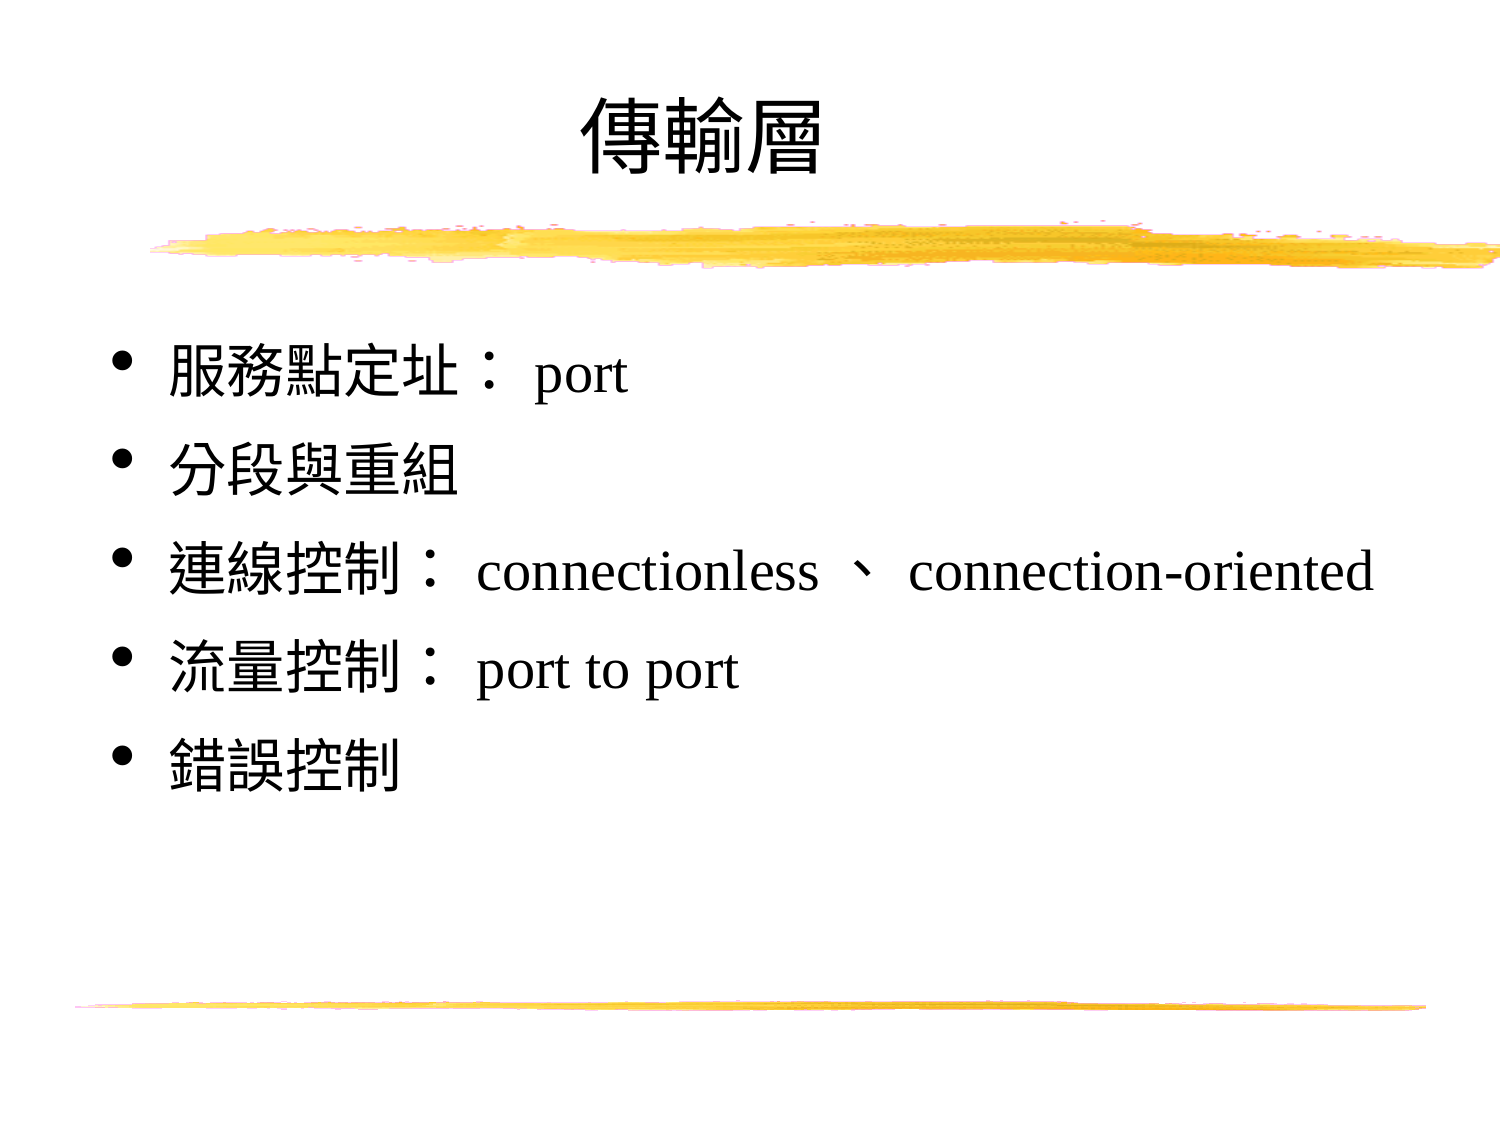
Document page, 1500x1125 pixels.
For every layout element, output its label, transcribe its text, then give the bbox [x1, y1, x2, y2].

list 服務點定址：port 分段與重組 連線控制：connectionless、connection-oriented 流量控制：port to port 錯誤控制 [112, 324, 1388, 986]
title 傳輸層 [66, 44, 1342, 218]
picture [150, 215, 1500, 279]
picture [75, 999, 1426, 1013]
